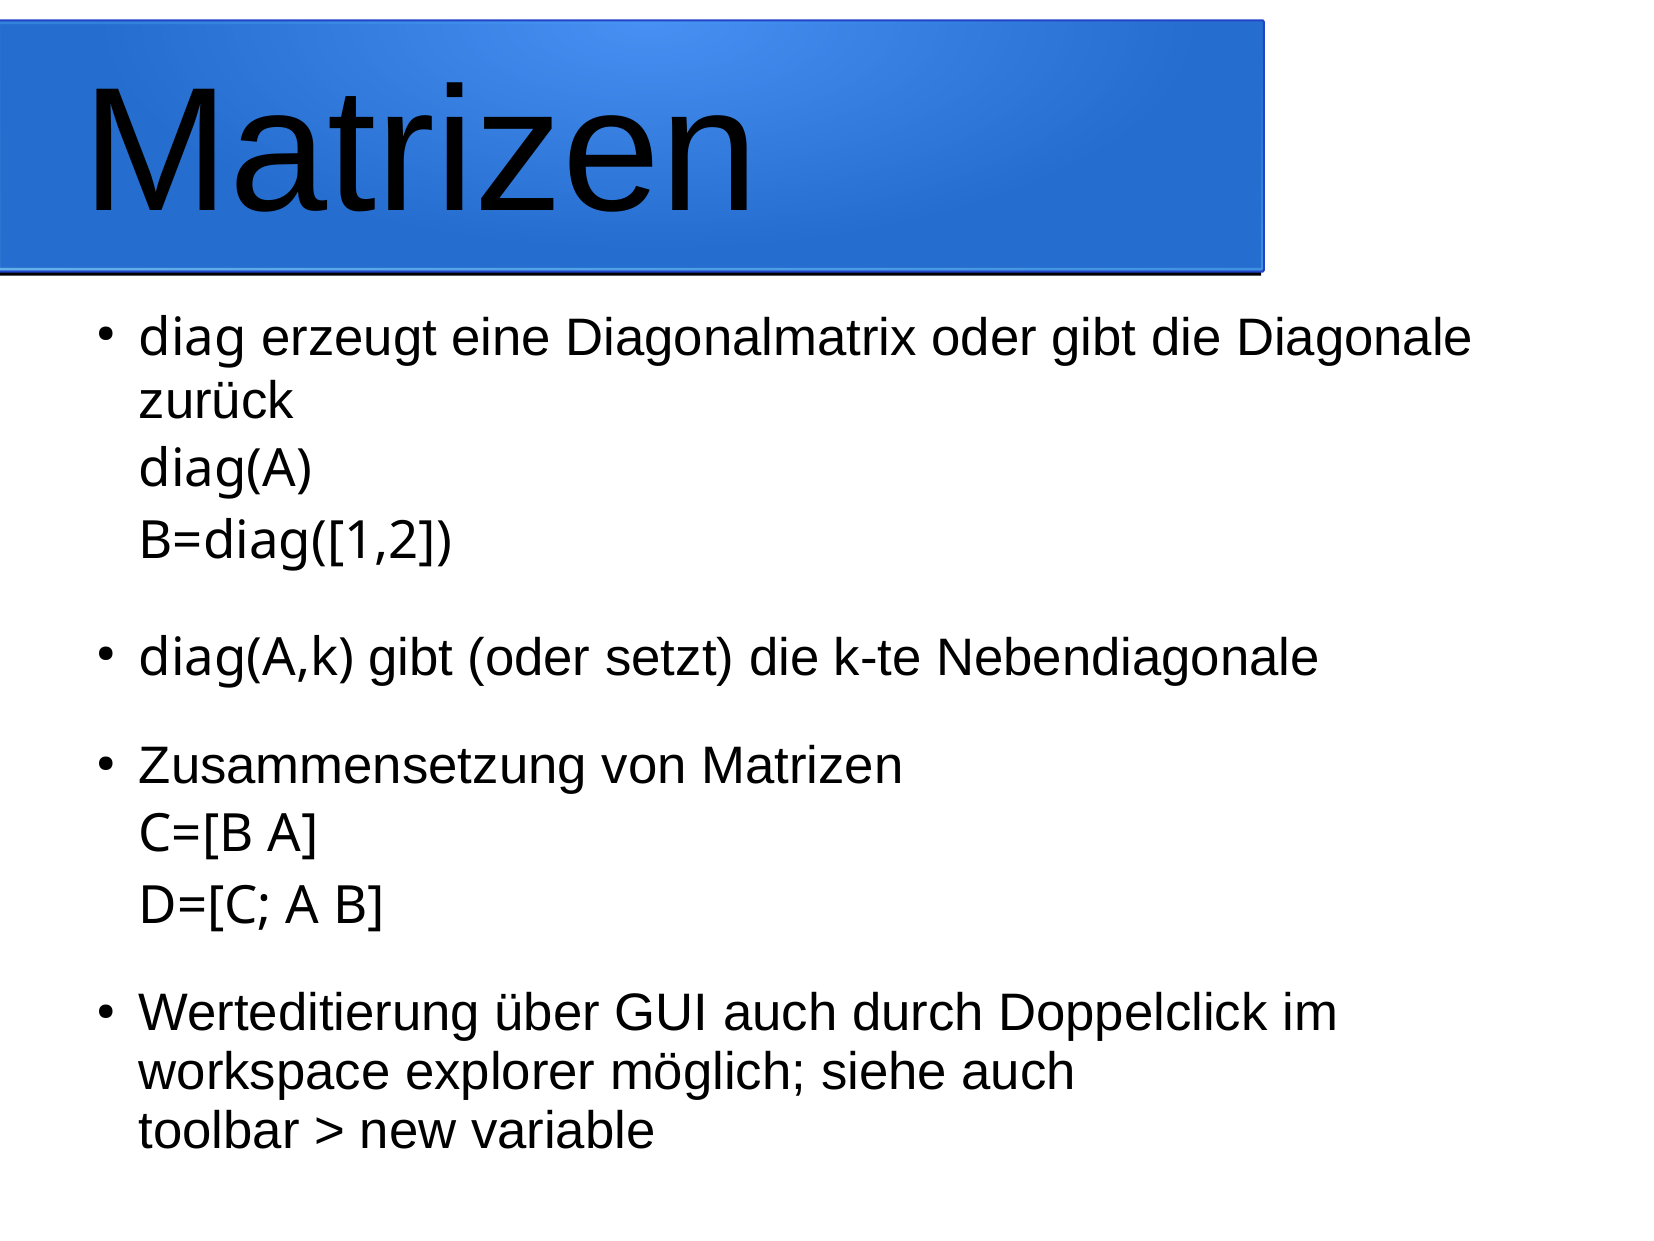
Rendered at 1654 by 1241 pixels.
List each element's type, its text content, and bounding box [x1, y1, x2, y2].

title Matrizen [82, 47, 1235, 252]
list diag erzeugt eine Diagonalmatrix oder gibt die Diagonale zurück diag(A) B=diag([1,2]) diag(A,k) gibt (oder setzt) die k-te Nebendiagonale Zusammensetzung von Matrizen C=[B A] D=[C; A B] Werteditierung über GUI auch durch Doppelclick im workspace explorer möglich; siehe auch toolbar > new variable [82, 299, 1571, 1171]
